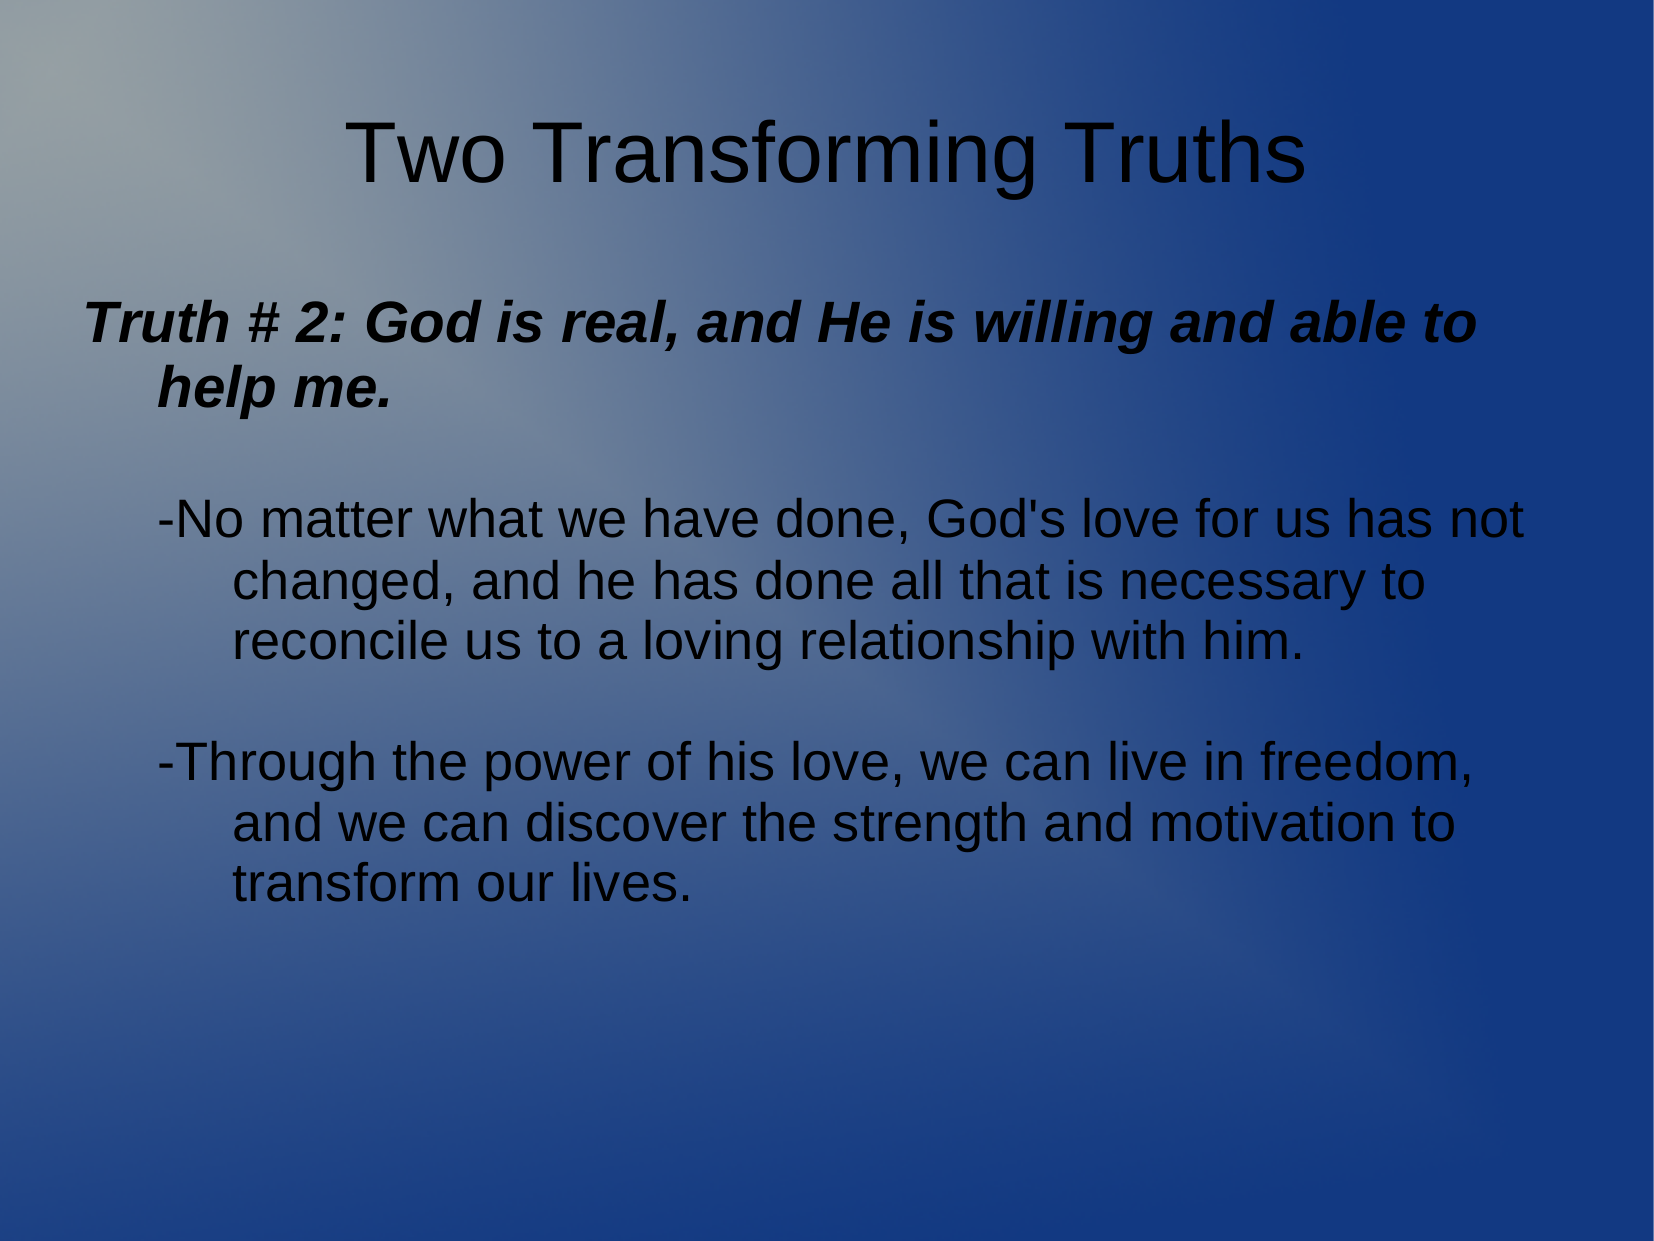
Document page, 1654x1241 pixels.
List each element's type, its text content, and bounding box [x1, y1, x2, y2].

title Two Transforming Truths [82, 49, 1571, 257]
picture [0, 0, 1654, 1241]
subtitle Truth # 2: God is real, and He is willing and able to help me. -No matter what we have done, God's love for us has not changed, and he has done all that is necessary to reconcile us to a loving relationship with him. -Through the power of his love, we can live in freedom, and we can discover the strength and motivation to transform our lives. [82, 290, 1571, 1109]
